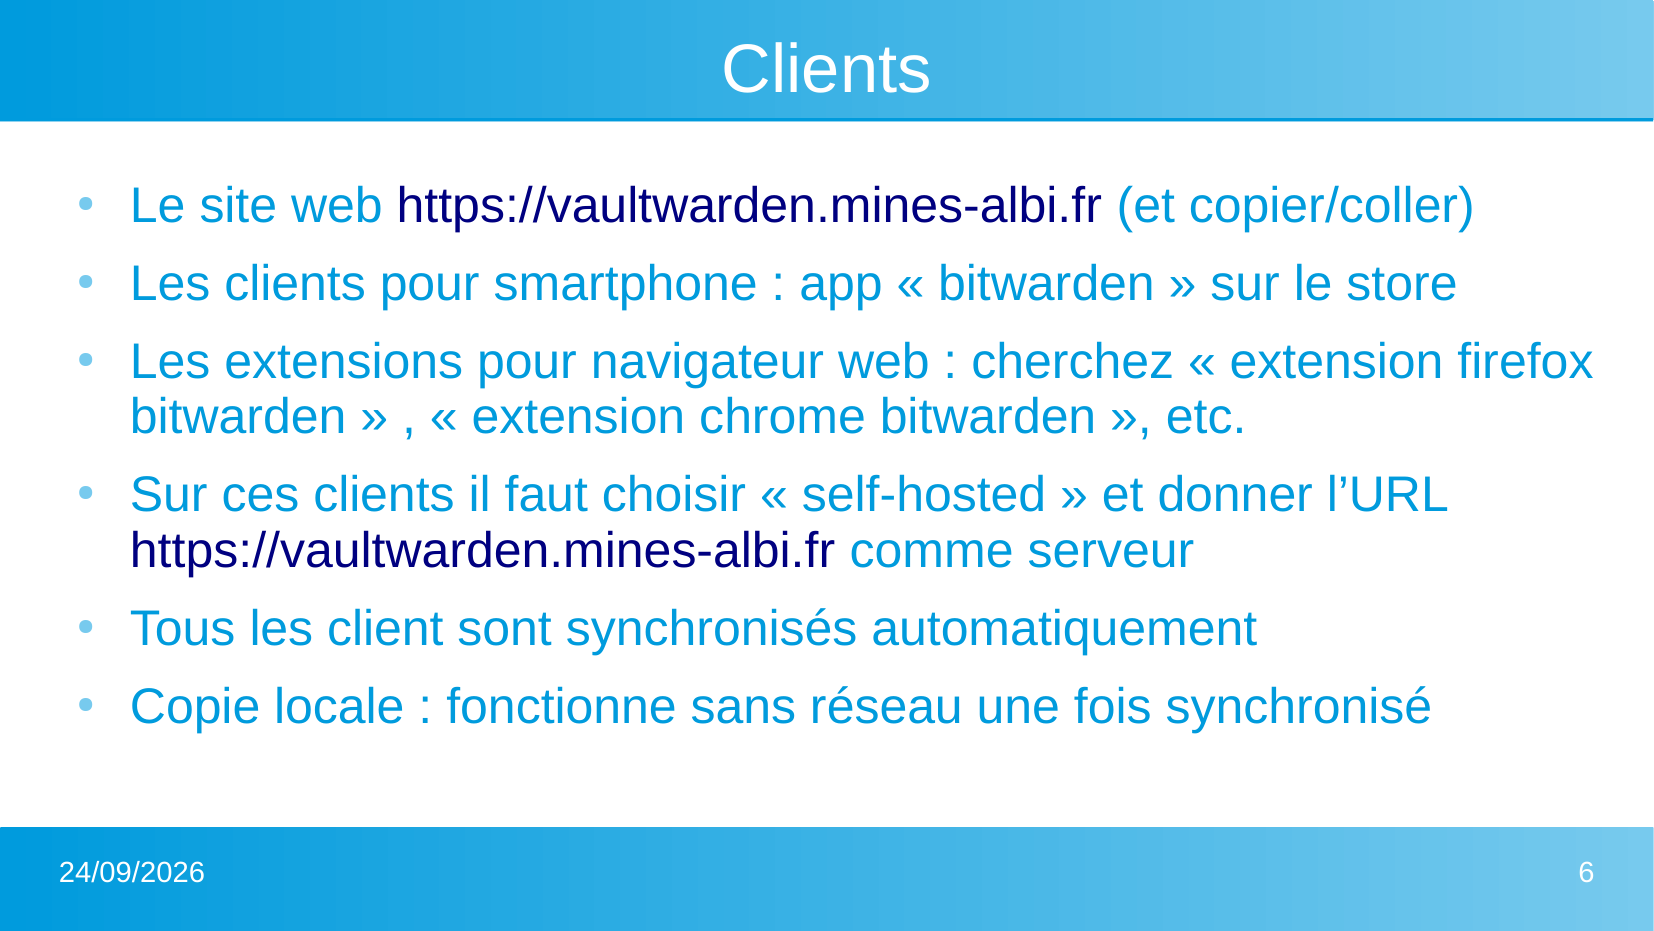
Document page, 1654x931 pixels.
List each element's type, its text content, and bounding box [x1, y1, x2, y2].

title Clients [59, 29, 1595, 108]
list Le site web https://vaultwarden.mines-albi.fr (et copier/coller) Les clients pour smartphone : app « bitwarden » sur le store Les extensions pour navigateur web : cherchez « extension firefox bitwarden » , « extension chrome bitwarden », etc. Sur ces clients il faut choisir « self-hosted » et donner l’URL https://vaultwarden.mines-albi.fr comme serveur Tous les client sont synchronisés automatiquement Copie locale : fonctionne sans réseau une fois synchronisé [59, 177, 1595, 768]
